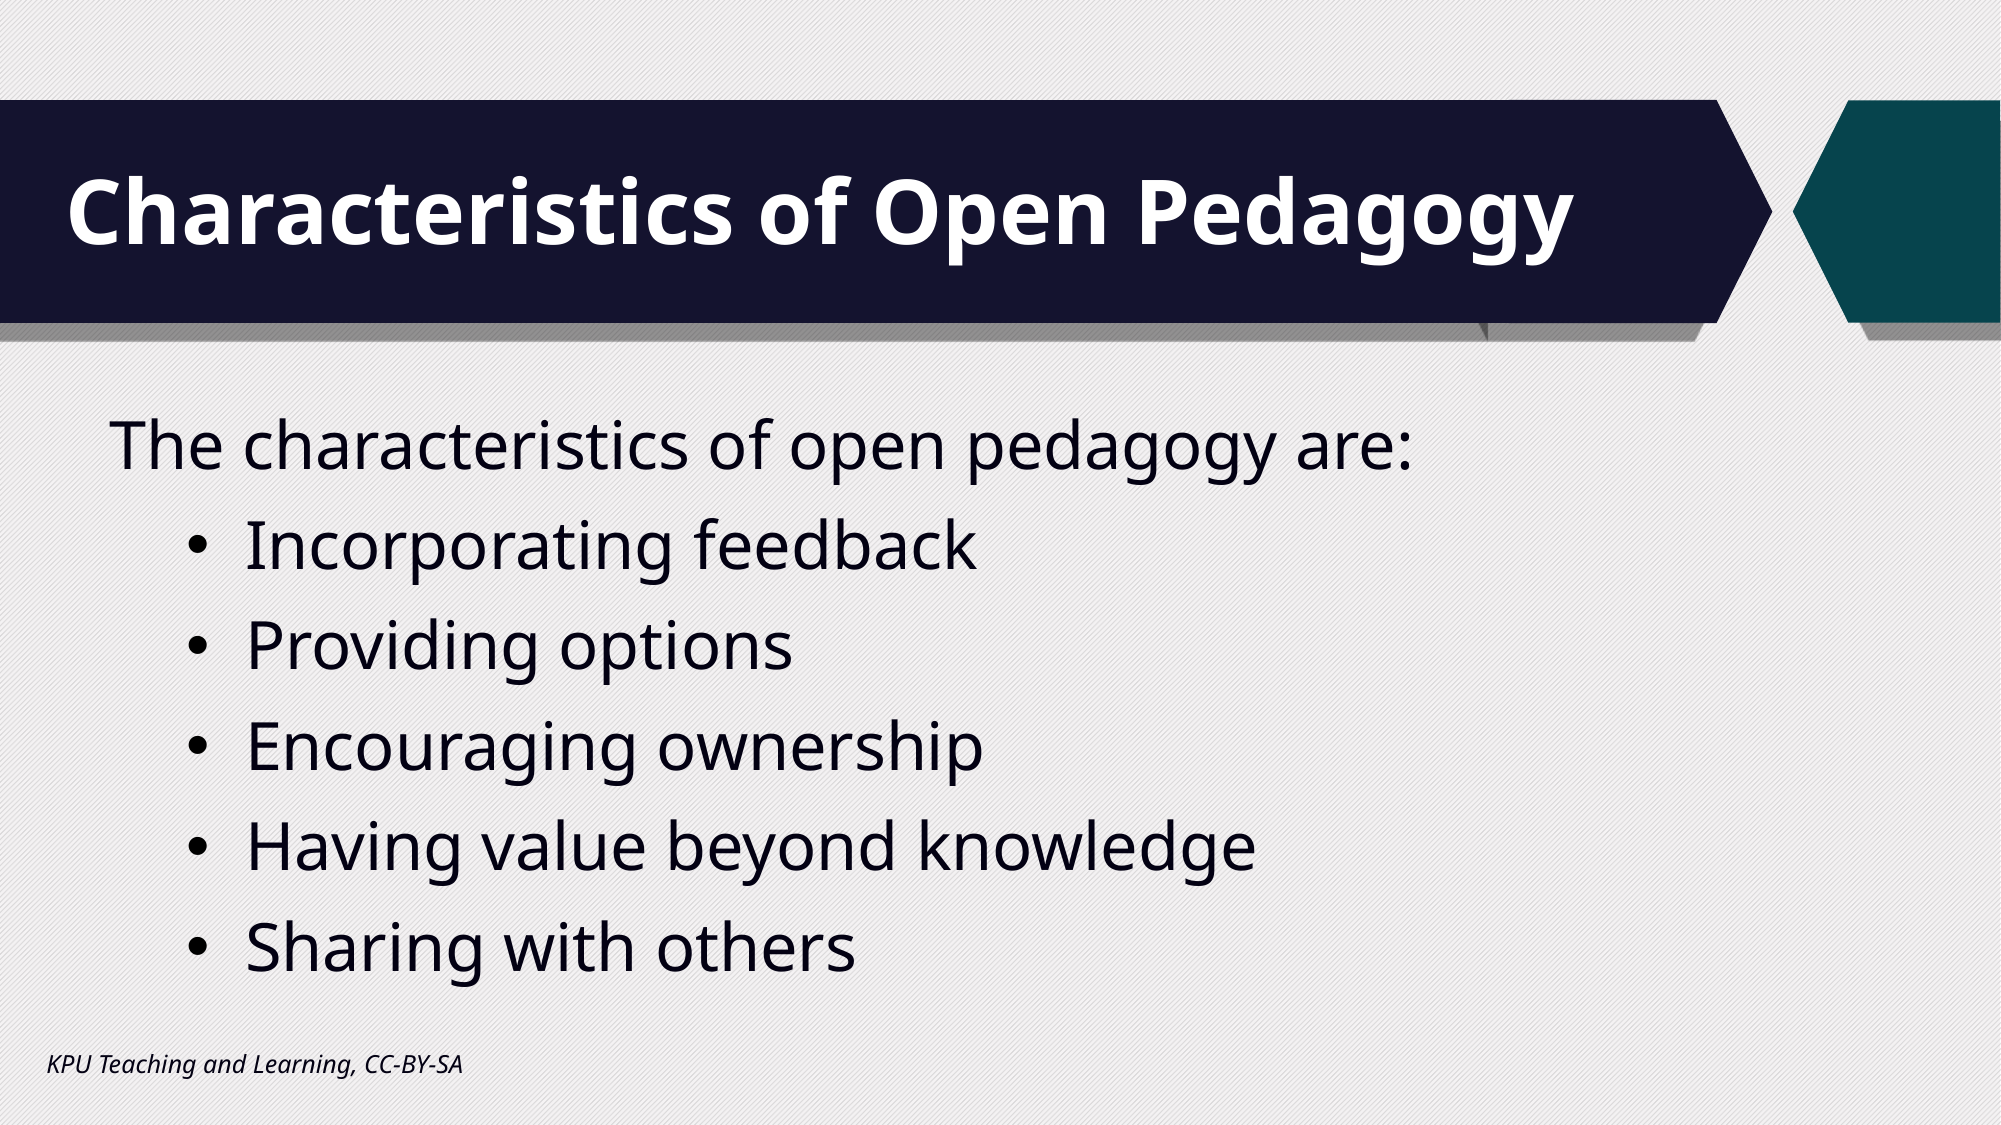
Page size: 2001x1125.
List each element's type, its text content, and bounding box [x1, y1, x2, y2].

title Characteristics of Open Pedagogy [50, 122, 1689, 300]
text_box KPU Teaching and Learning, CC-BY-SA [31, 1033, 1159, 1094]
list The characteristics of open pedagogy are: Incorporating feedback Providing options Encouraging ownership Having value beyond knowledge Sharing with others [94, 388, 1906, 1000]
